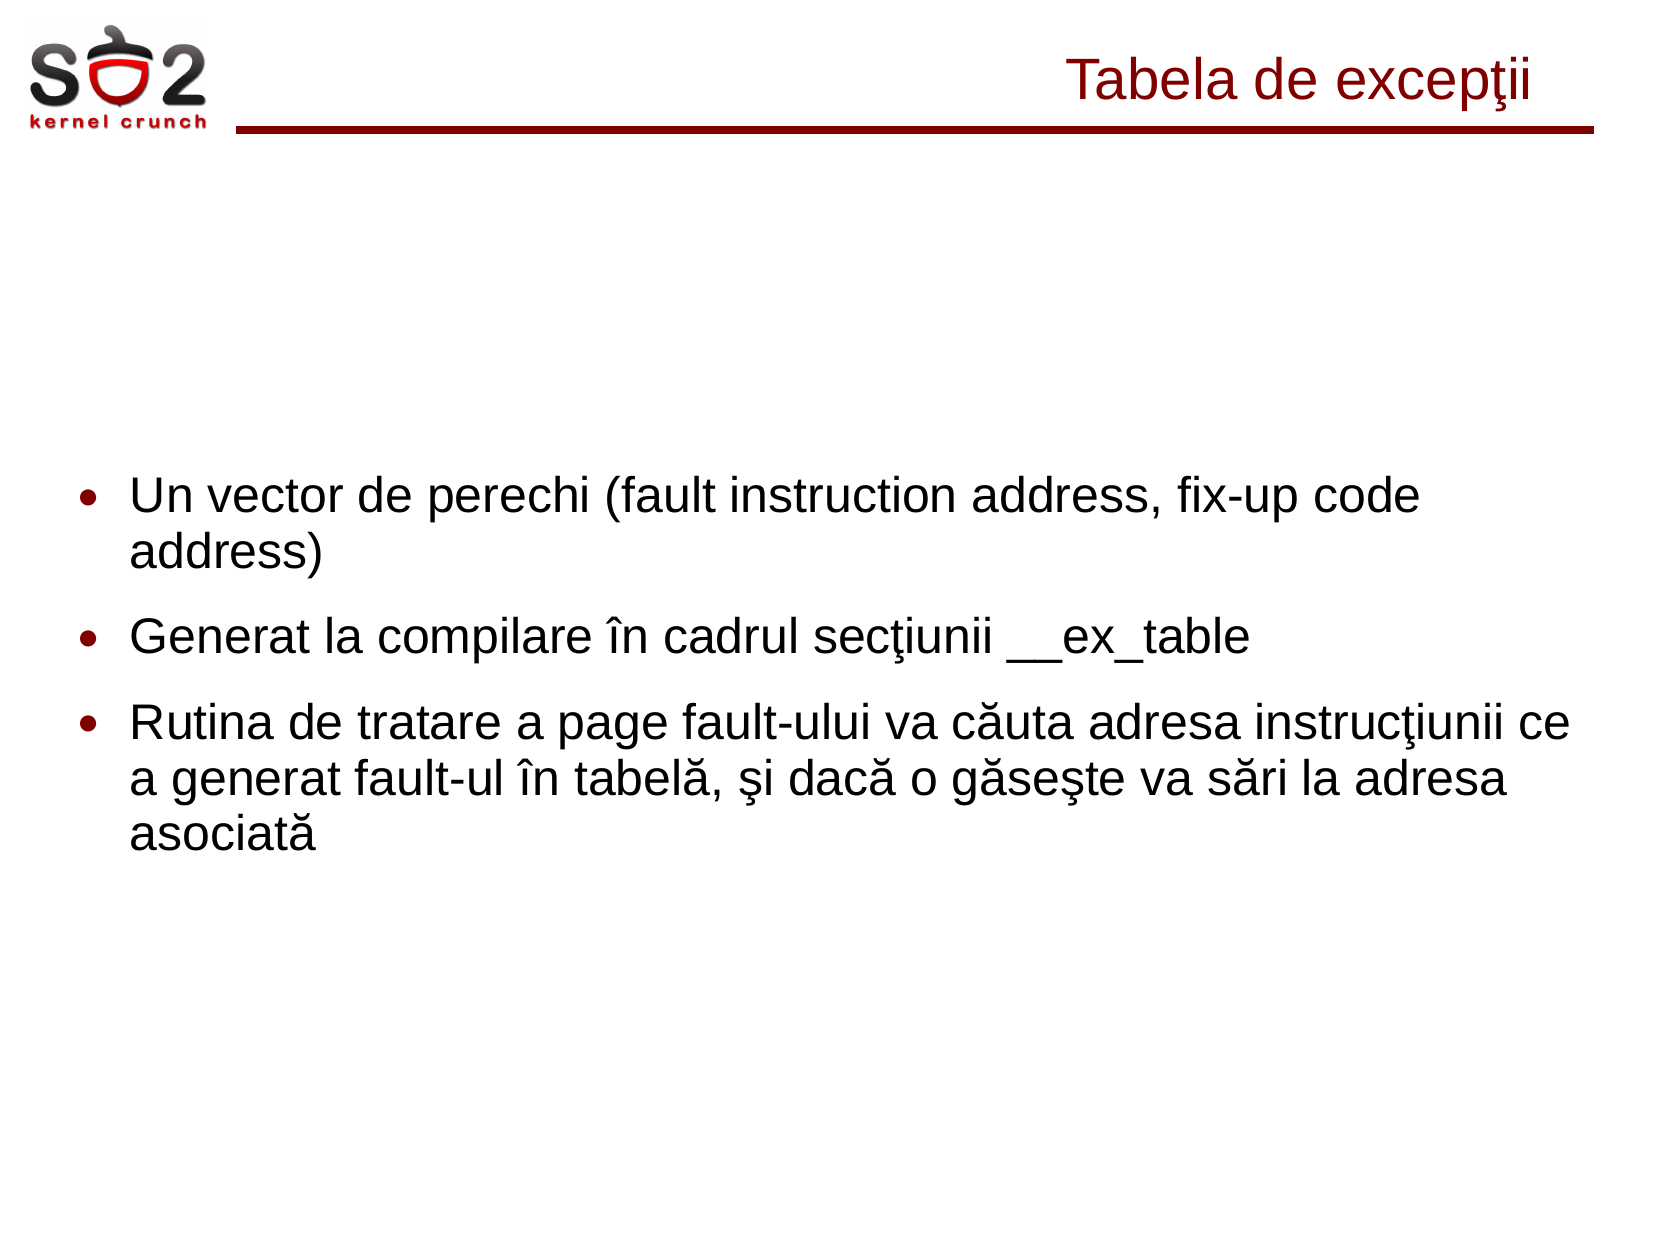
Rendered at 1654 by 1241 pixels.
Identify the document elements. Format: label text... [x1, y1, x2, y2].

picture [29, 23, 121, 130]
title Tabela de excepţii [121, 11, 1534, 148]
list Un vector de perechi (fault instruction address, fix-up code address) Generat la compilare în cadrul secţiunii __ex_table Rutina de tratare a page fault-ului va căuta adresa instrucţiunii ce a generat fault-ul în tabelă, şi dacă o găseşte va sări la adresa asociată [59, 177, 1595, 1152]
